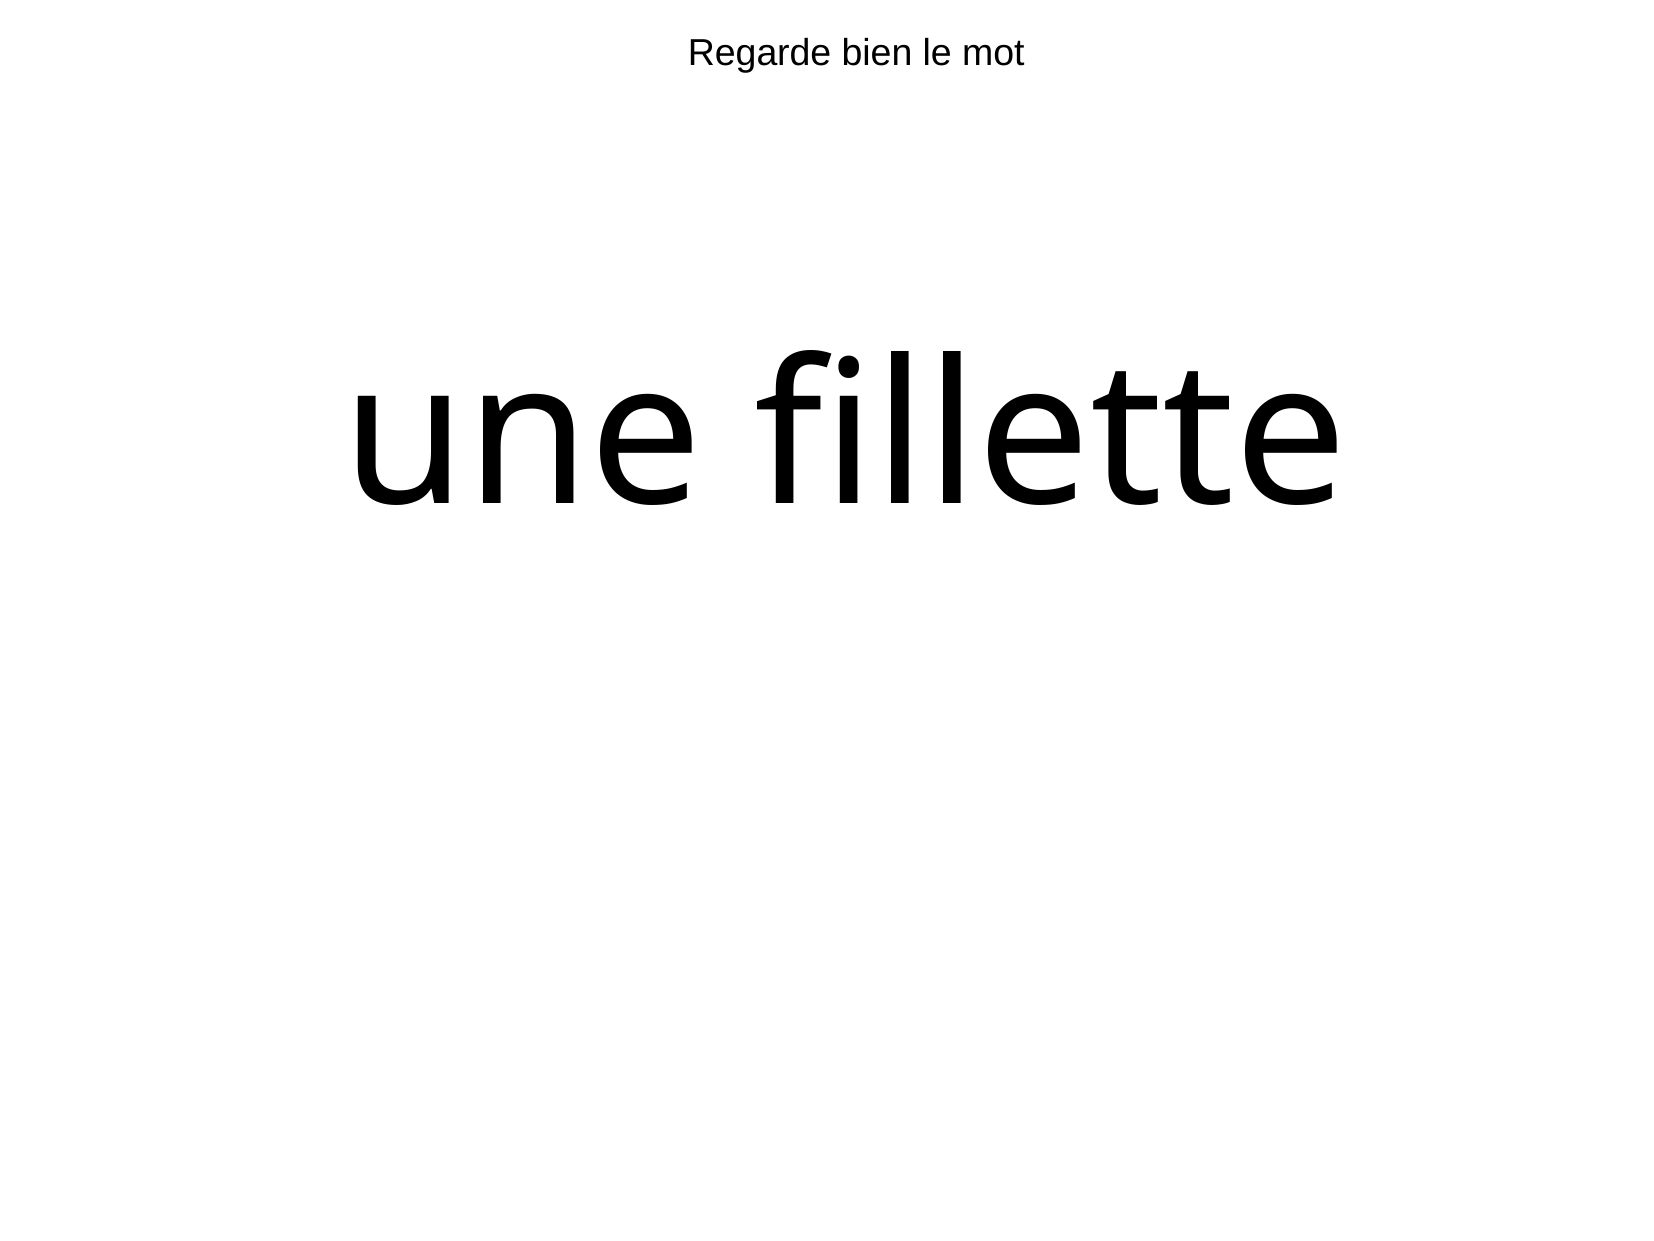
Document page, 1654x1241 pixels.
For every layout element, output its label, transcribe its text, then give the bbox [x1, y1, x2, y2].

list une fillette [82, 290, 1571, 1010]
text_box Regarde bien le mot [165, 23, 1548, 81]
